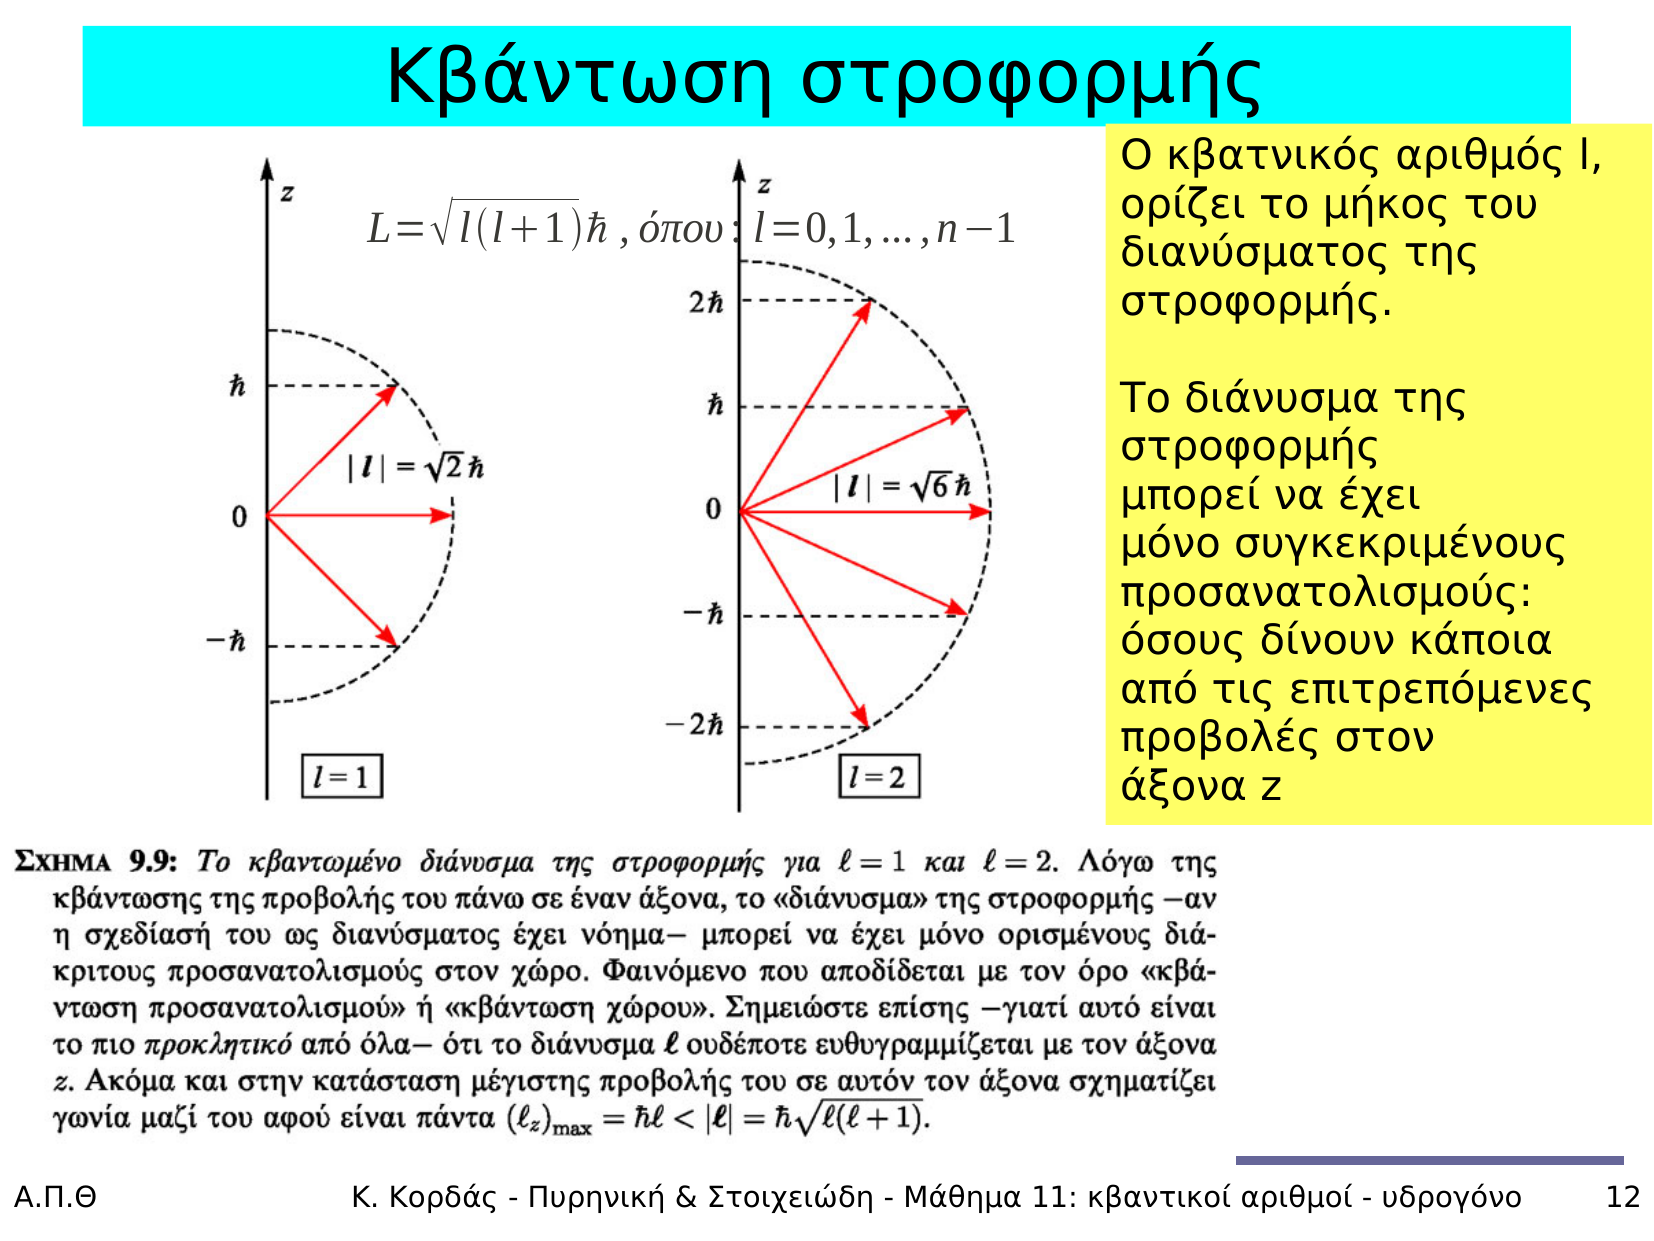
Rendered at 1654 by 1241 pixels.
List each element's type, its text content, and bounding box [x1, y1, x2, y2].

title Κβάντωση στροφορμής [82, 25, 1571, 127]
text_box O κβατνικός αριθμός l, ορίζει το μήκος του διανύσματος της στροφορμής. Το διάνυσμα της στροφορμής μπορεί να έχει μόνο συγκεκριμένους προσανατολισμούς: όσους δίνουν κάποια από τις επιτρεπόμενες προβολές στον άξονα z [1105, 123, 1653, 825]
picture [1, 89, 1236, 1170]
chart [351, 191, 1031, 257]
